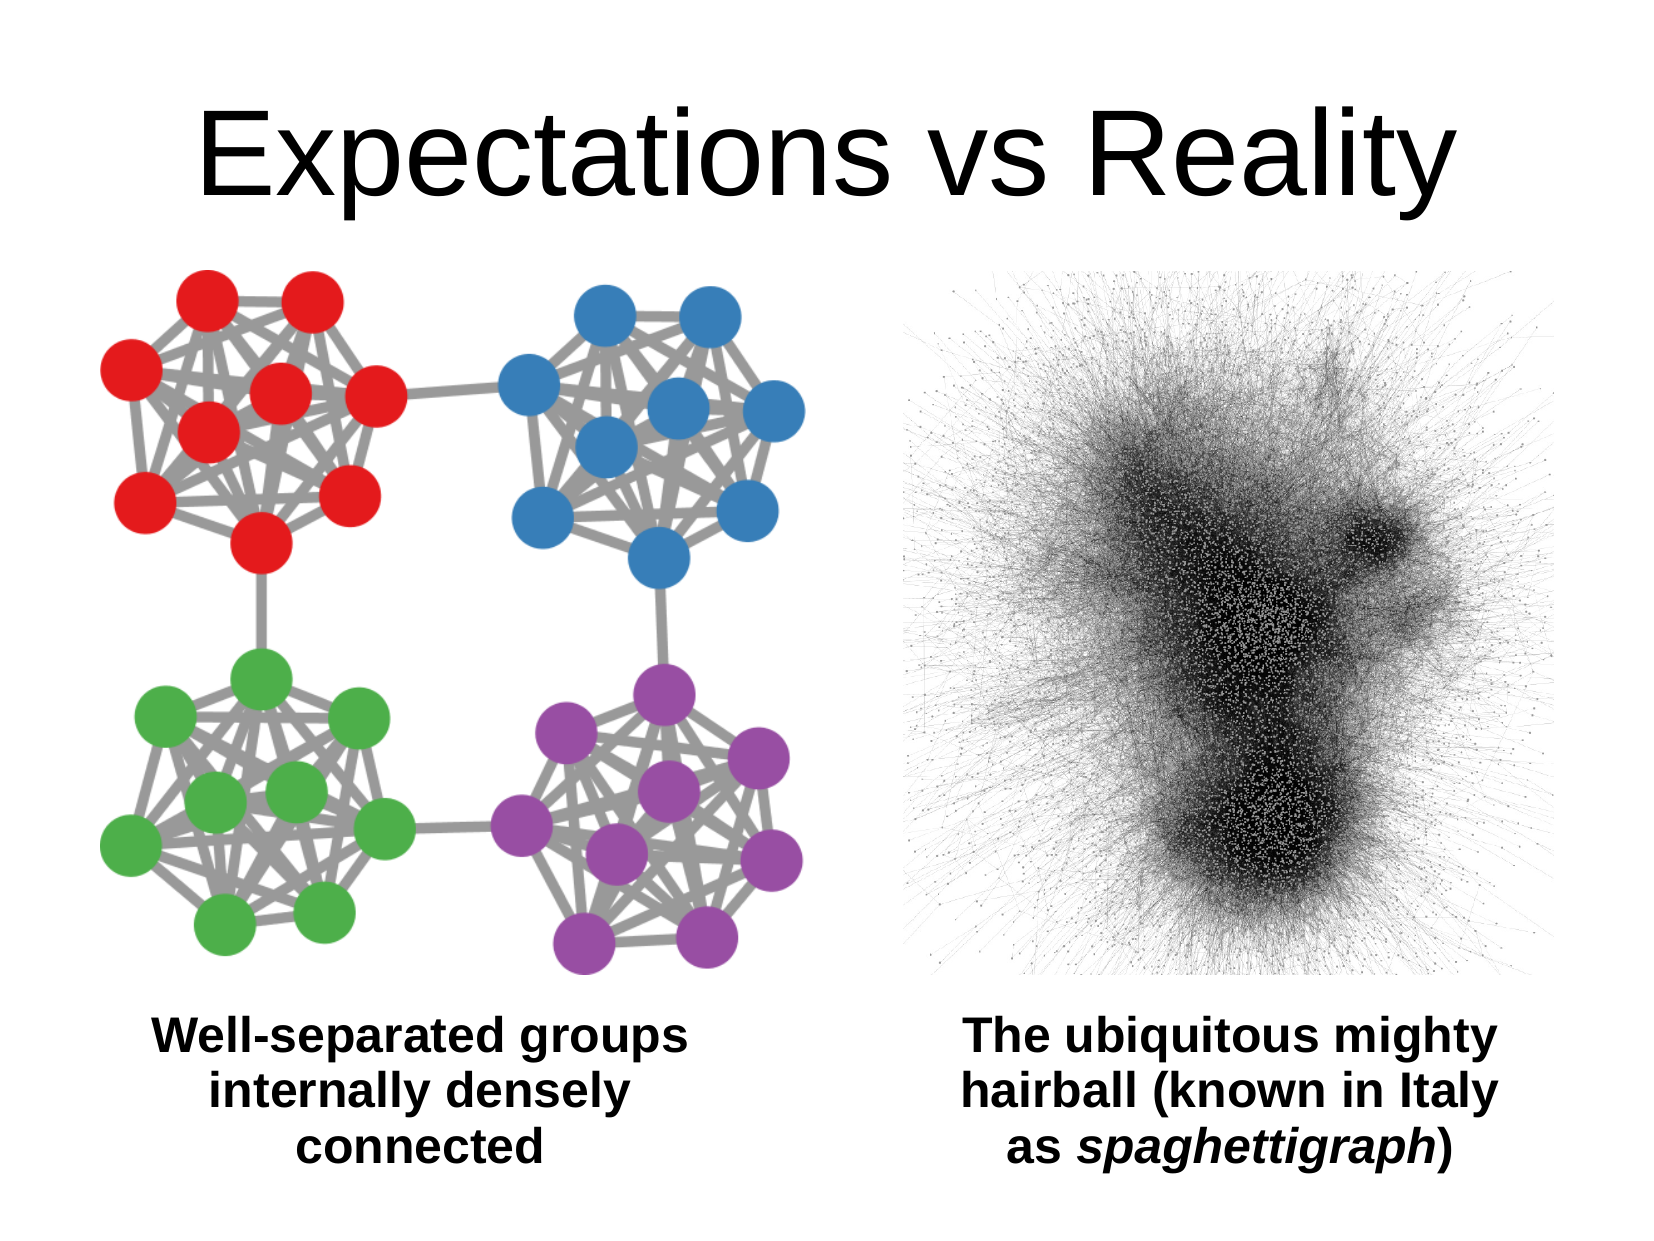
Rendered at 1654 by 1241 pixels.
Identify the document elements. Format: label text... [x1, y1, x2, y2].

title Expectations vs Reality [82, 49, 1571, 257]
text_box Well-separated groups internally densely connected [136, 999, 730, 1156]
text_box The ubiquitous mighty hairball (known in Italy as spaghettigraph) [945, 999, 1539, 1156]
picture [100, 270, 806, 975]
picture [903, 271, 1554, 975]
